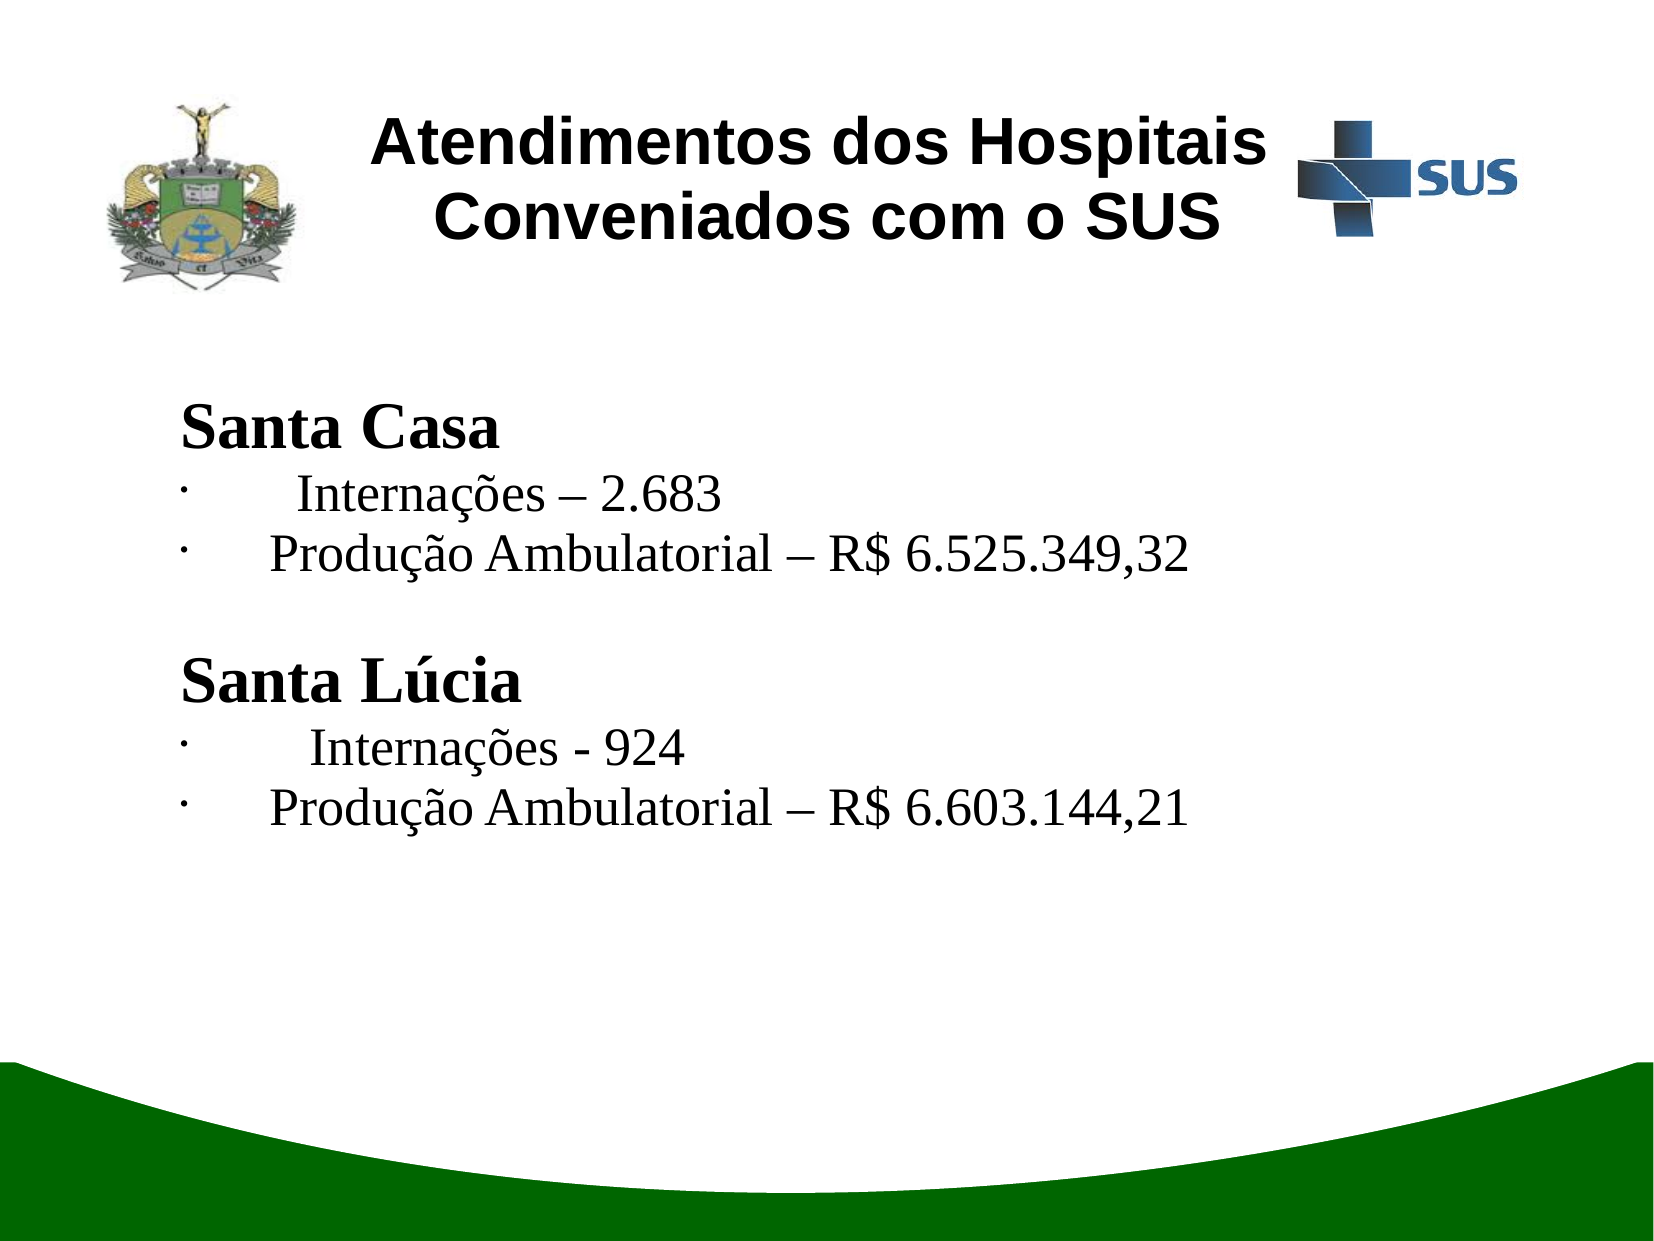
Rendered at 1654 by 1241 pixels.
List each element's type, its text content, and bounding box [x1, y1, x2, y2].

picture [1297, 120, 1524, 237]
text_box [0, 1056, 1654, 1241]
picture [94, 94, 308, 308]
text_box Atendimentos dos Hospitais Conveniados com o SUS [354, 96, 1453, 284]
text_box Santa Casa Internações – 2.683 Produção Ambulatorial – R$ 6.525.349,32 Santa Lúcia Internações - 924 Produção Ambulatorial – R$ 6.603.144,21 [165, 381, 1489, 1085]
